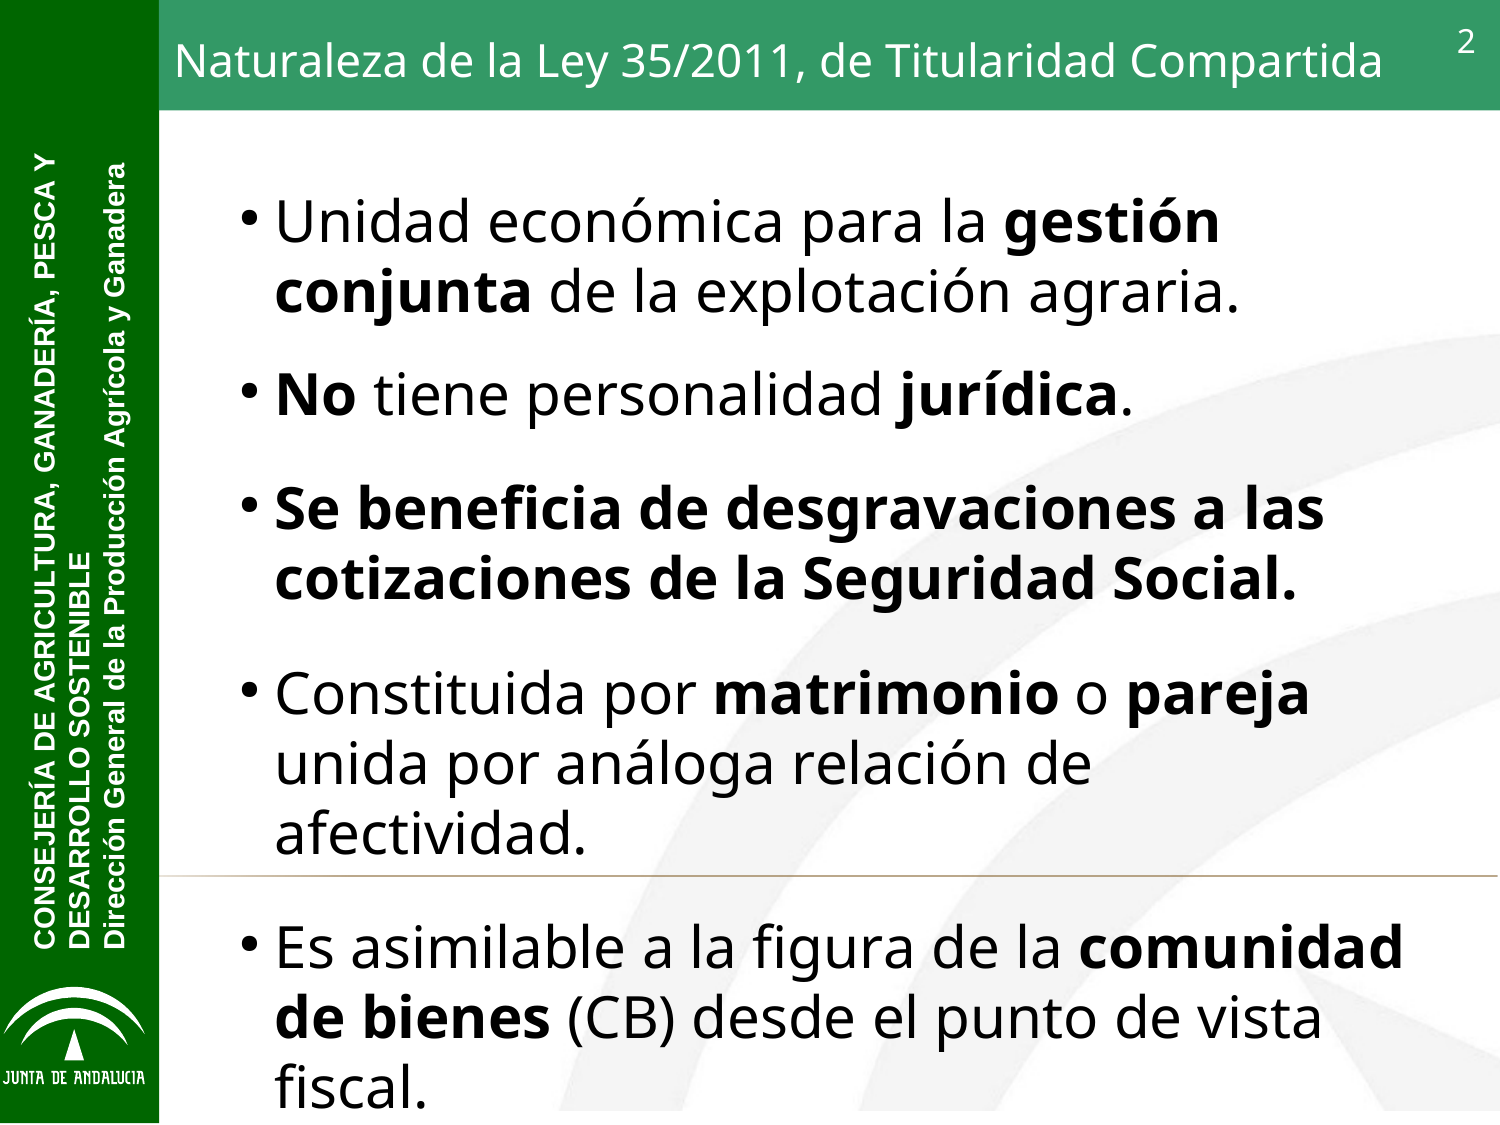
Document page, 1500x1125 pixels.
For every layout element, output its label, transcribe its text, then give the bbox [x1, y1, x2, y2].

picture [797, 1027, 813, 1034]
text_box Unidad económica para la gestión conjunta de la explotación agraria. No tiene personalidad jurídica. Se beneficia de desgravaciones a las cotizaciones de la Seguridad Social. Constituida por matrimonio o pareja unida por análoga relación de afectividad. Es asimilable a la figura de la comunidad de bienes (CB) desde el punto de vista fiscal. [224, 177, 1430, 1027]
picture [425, 186, 1500, 1111]
text_box 2 [1442, 12, 1489, 68]
text_box Naturaleza de la Ley 35/2011, de Titularidad Compartida [158, 0, 1500, 111]
picture [1123, 1027, 1139, 1034]
picture [945, 1027, 961, 1034]
picture [980, 1027, 996, 1034]
picture [1299, 1027, 1314, 1034]
picture [700, 1027, 716, 1034]
picture [632, 1027, 650, 1034]
picture [1072, 1027, 1089, 1034]
